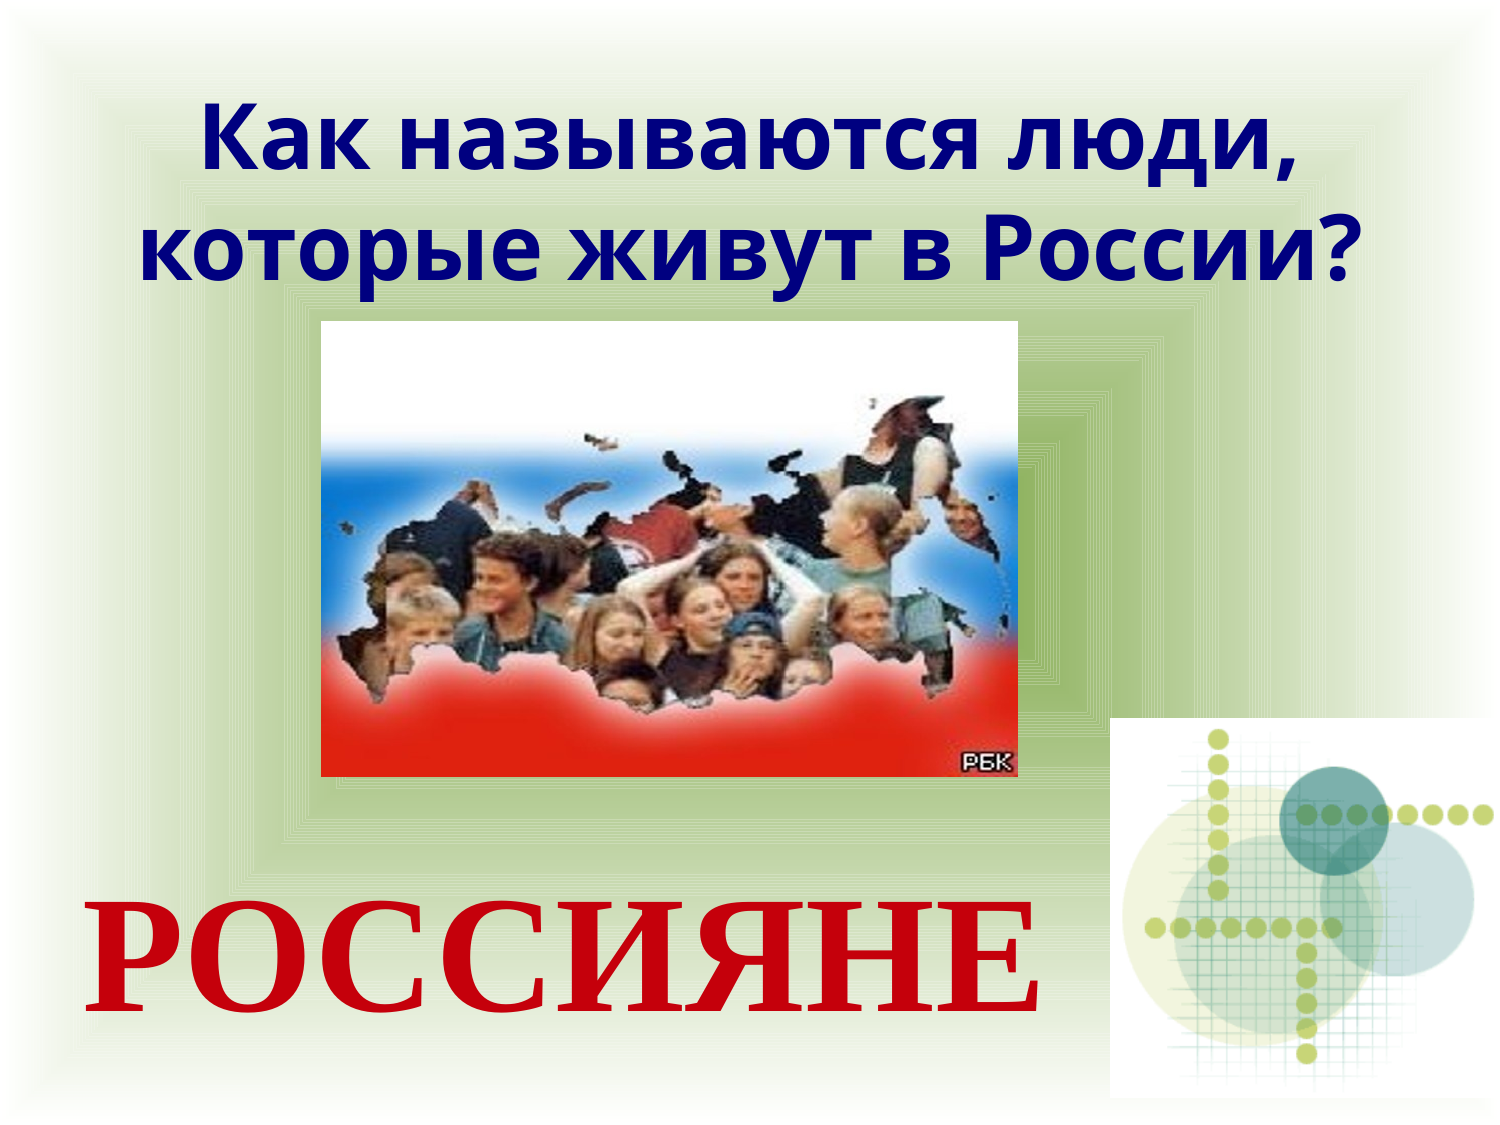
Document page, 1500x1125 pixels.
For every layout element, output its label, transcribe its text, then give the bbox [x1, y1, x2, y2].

text_box РОССИЯНЕ [29, 830, 1099, 1072]
picture [321, 321, 1018, 777]
text_box Как называются люди, которые живут в России? [26, 76, 1474, 299]
